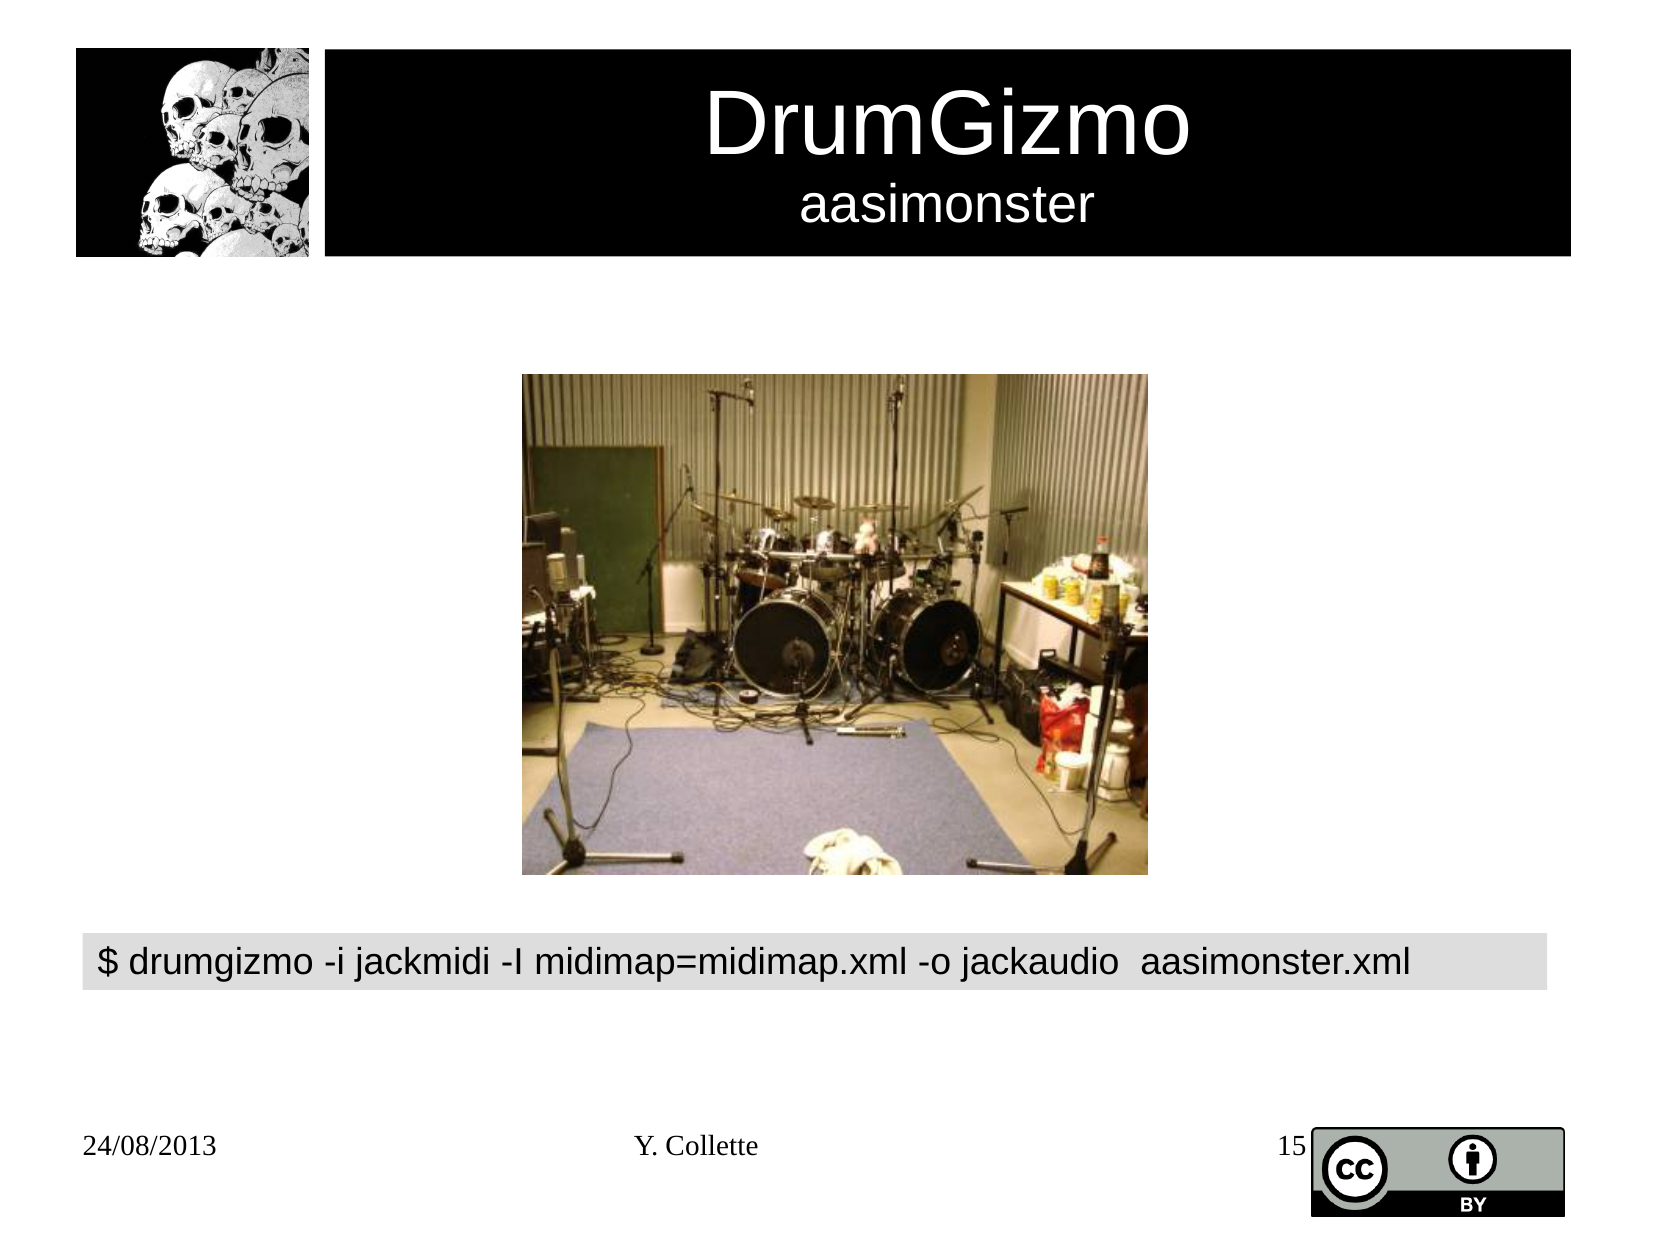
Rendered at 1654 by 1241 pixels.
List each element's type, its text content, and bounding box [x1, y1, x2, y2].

title DrumGizmo aasimonster [324, 49, 1571, 257]
picture [76, 48, 309, 257]
text_box $ drumgizmo -i jackmidi -I midimap=midimap.xml -o jackaudio aasimonster.xml [82, 933, 1548, 990]
picture [522, 374, 1148, 875]
picture [1311, 1127, 1565, 1217]
